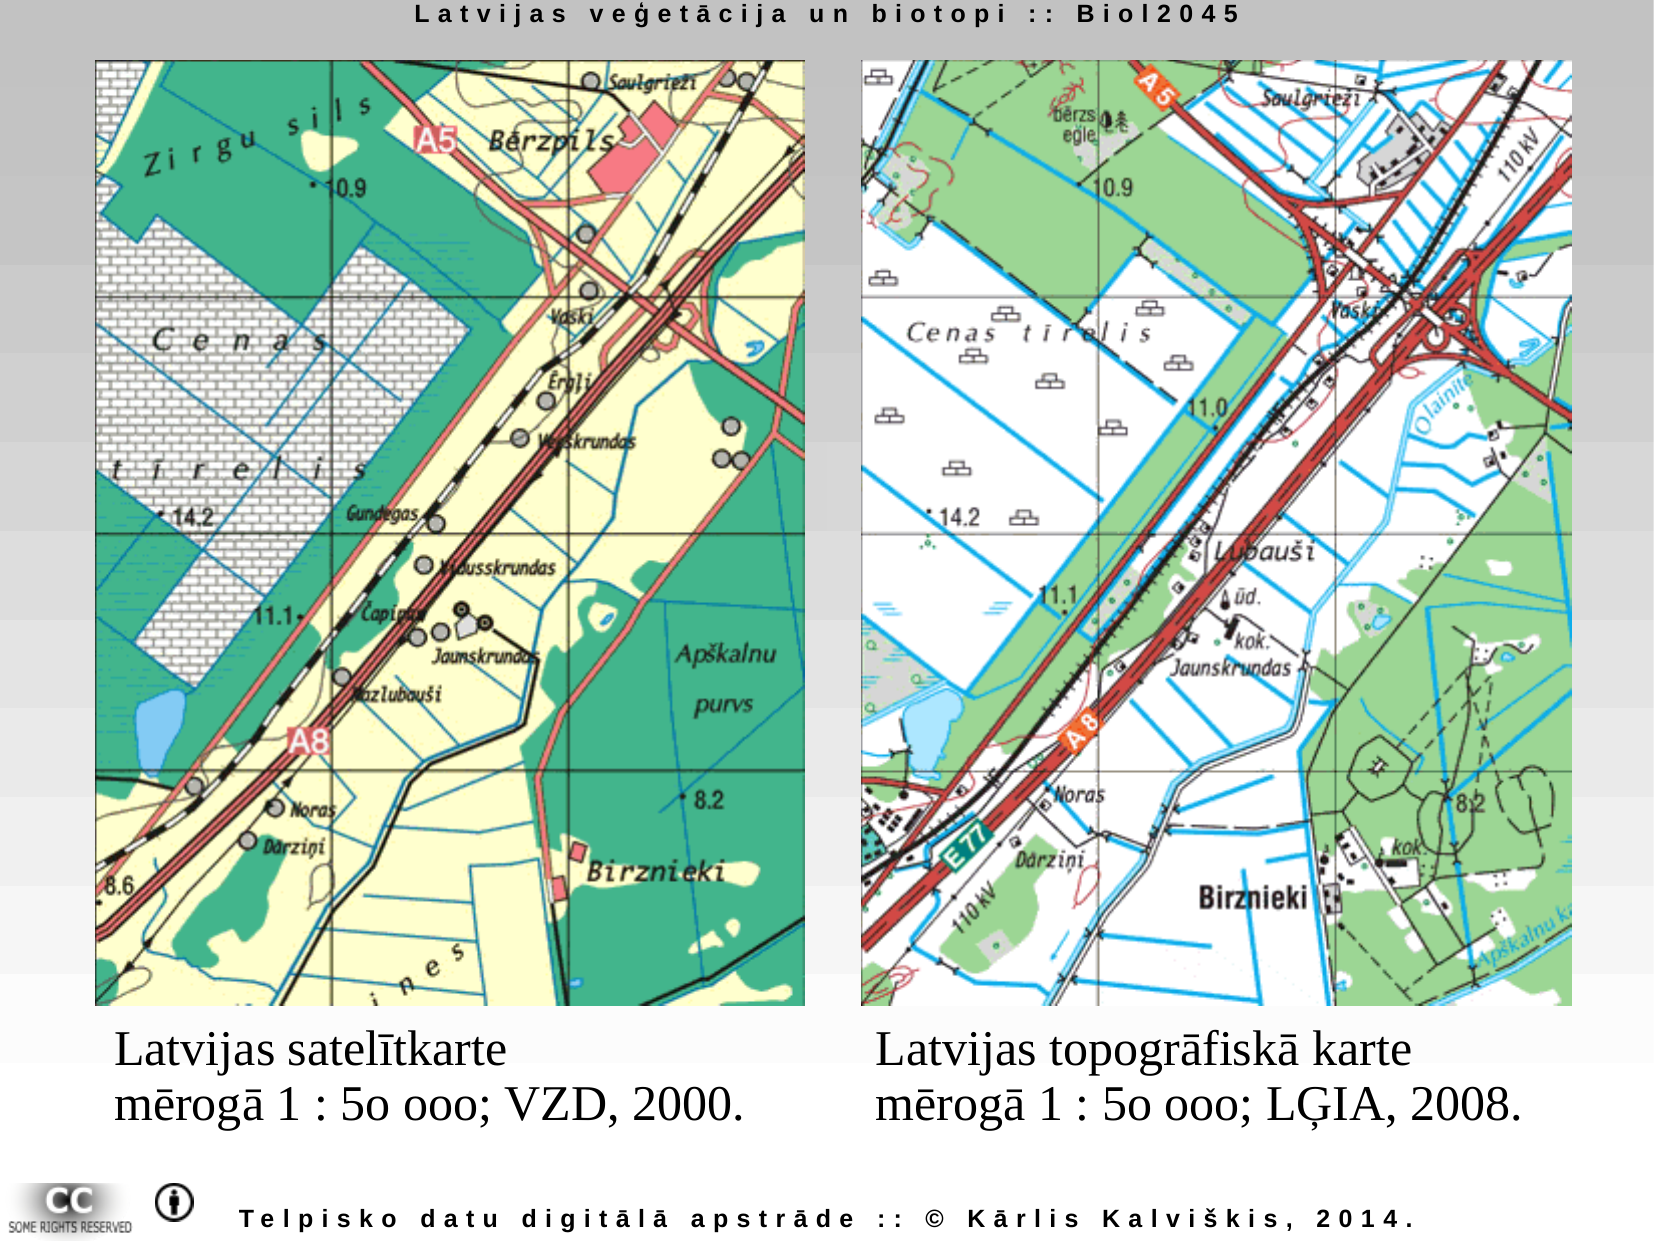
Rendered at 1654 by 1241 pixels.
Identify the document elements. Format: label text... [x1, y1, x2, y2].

picture [0, 0, 1654, 1241]
text_box Latvijas topogrāfiskā karte mērogā 1 : 5o ooo; LĢIA, 2008. [875, 1021, 1523, 1132]
text_box Latvijas satelītkarte mērogā 1 : 5o ooo; VZD, 2000. [114, 1021, 745, 1132]
